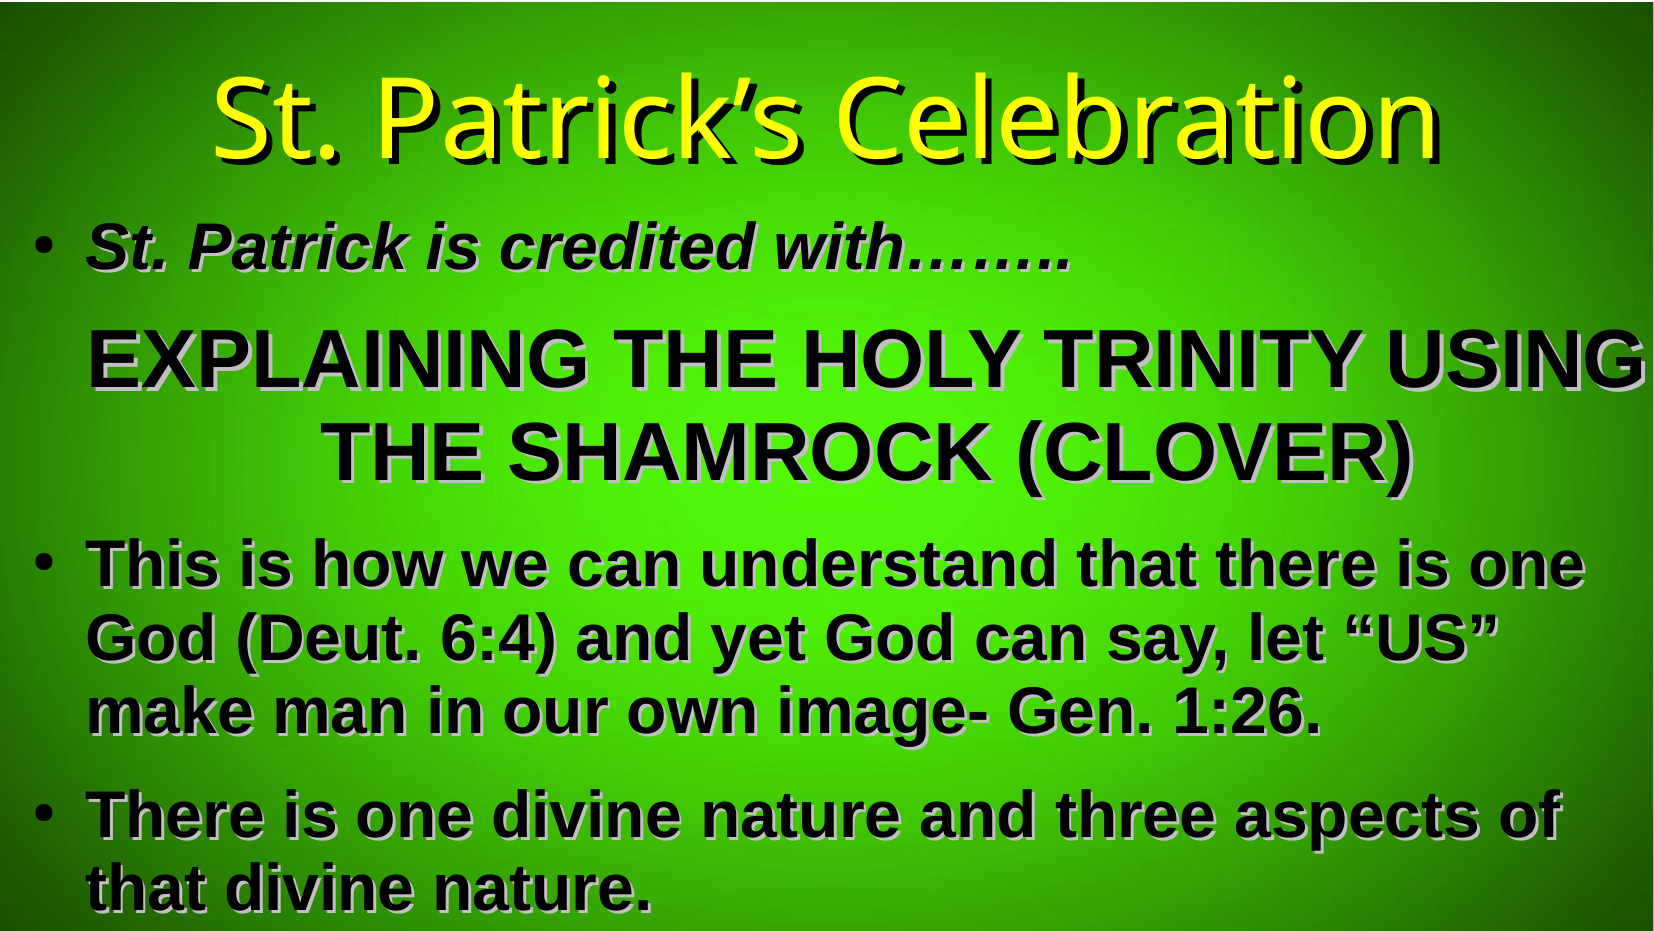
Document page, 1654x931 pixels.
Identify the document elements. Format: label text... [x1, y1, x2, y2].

picture [0, 2, 1654, 931]
title St. Patrick’s Celebration [82, 25, 1571, 204]
list St. Patrick is credited with…….. EXPLAINING THE HOLY TRINITY USING THE SHAMROCK (CLOVER) This is how we can understand that there is one God (Deut. 6:4) and yet God can say, let “US” make man in our own image- Gen. 1:26. There is one divine nature and three aspects of that divine nature. [15, 210, 1651, 931]
